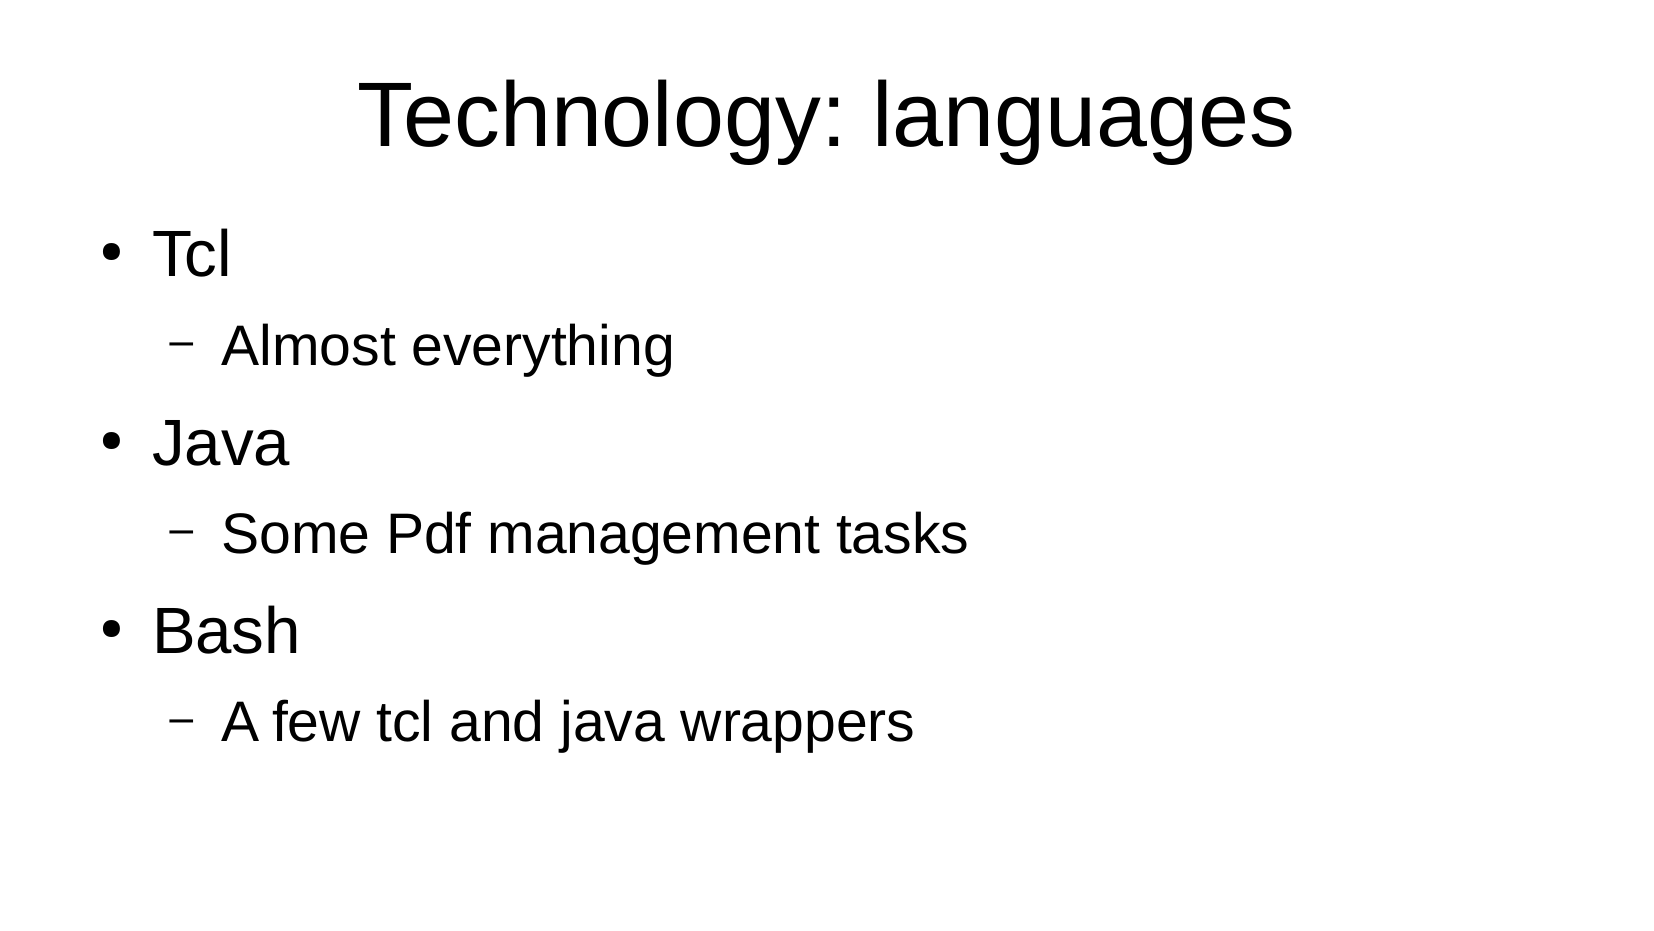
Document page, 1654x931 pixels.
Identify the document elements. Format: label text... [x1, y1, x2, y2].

title Technology: languages [82, 37, 1571, 193]
list Tcl Almost everything Java Some Pdf management tasks Bash A few tcl and java wrappers [82, 217, 1571, 758]
